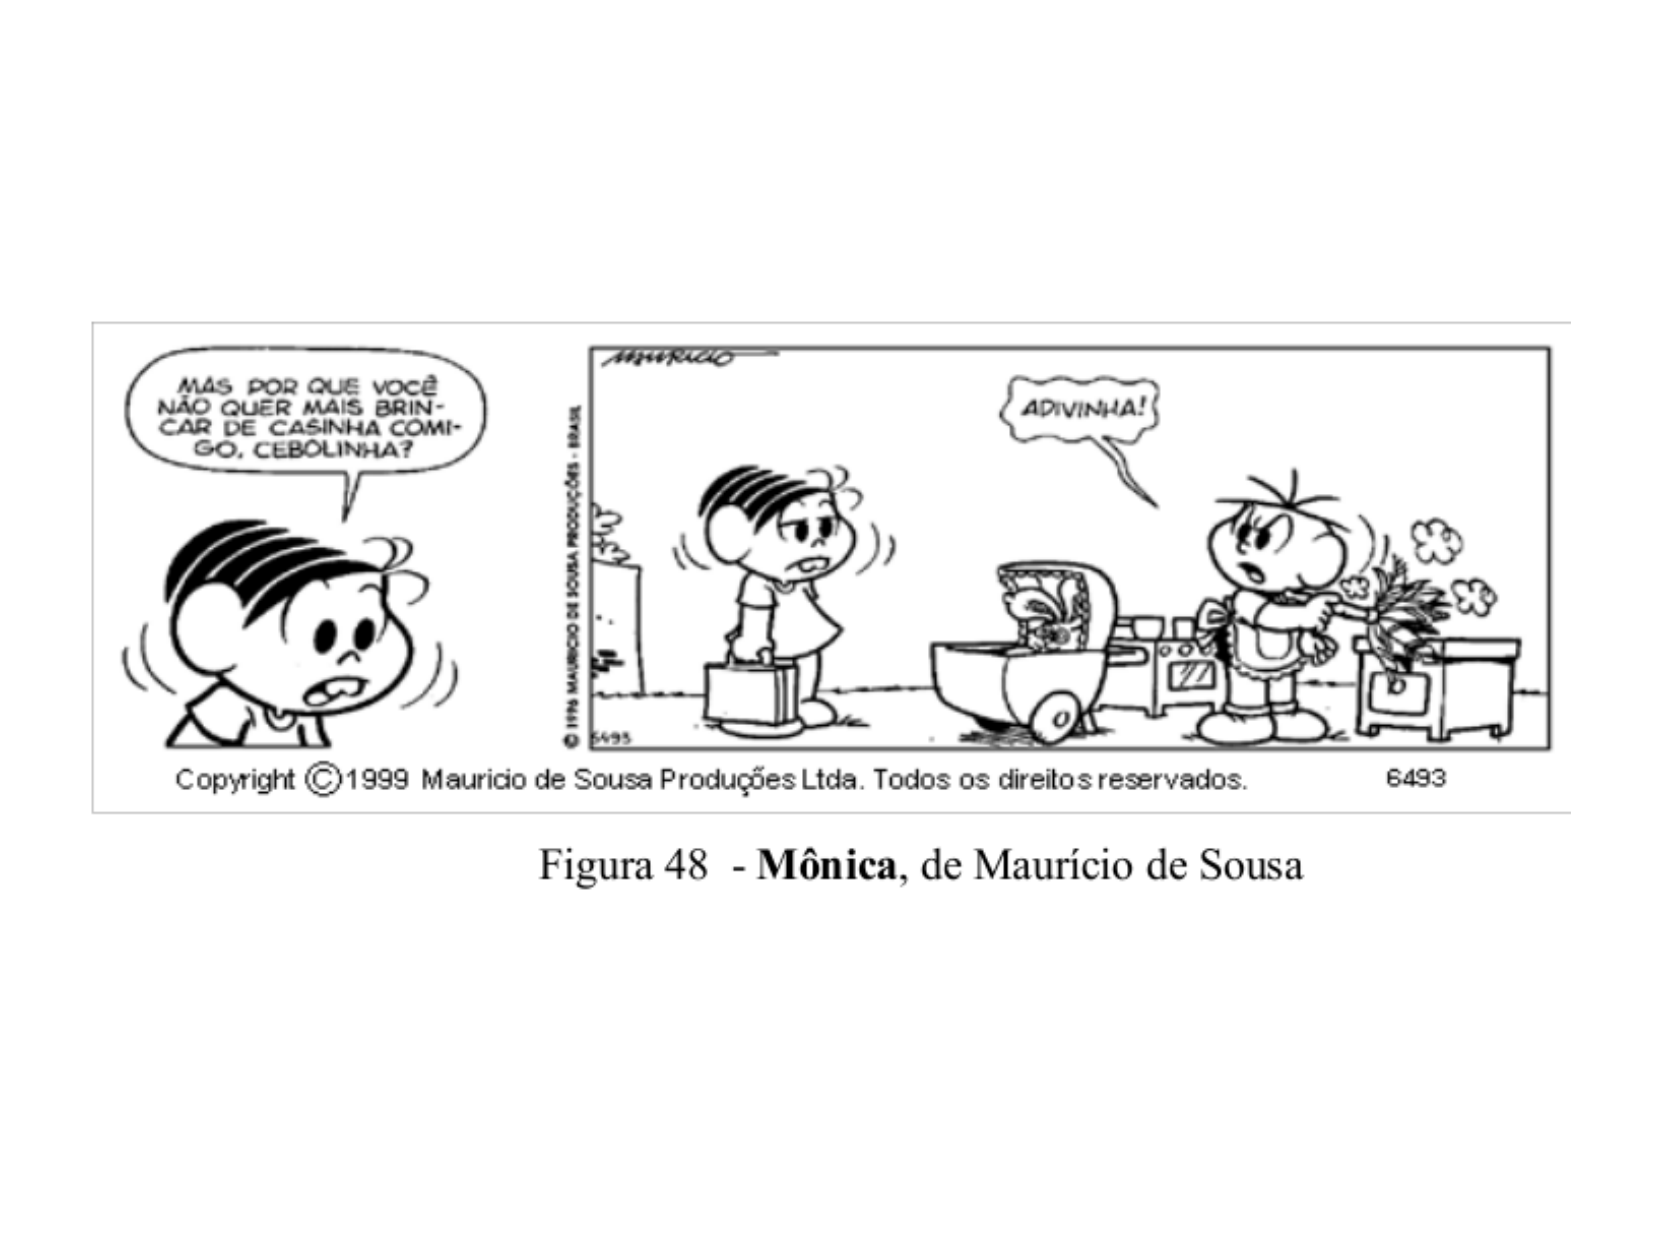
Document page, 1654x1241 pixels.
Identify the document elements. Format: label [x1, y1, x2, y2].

picture [82, 306, 1571, 910]
